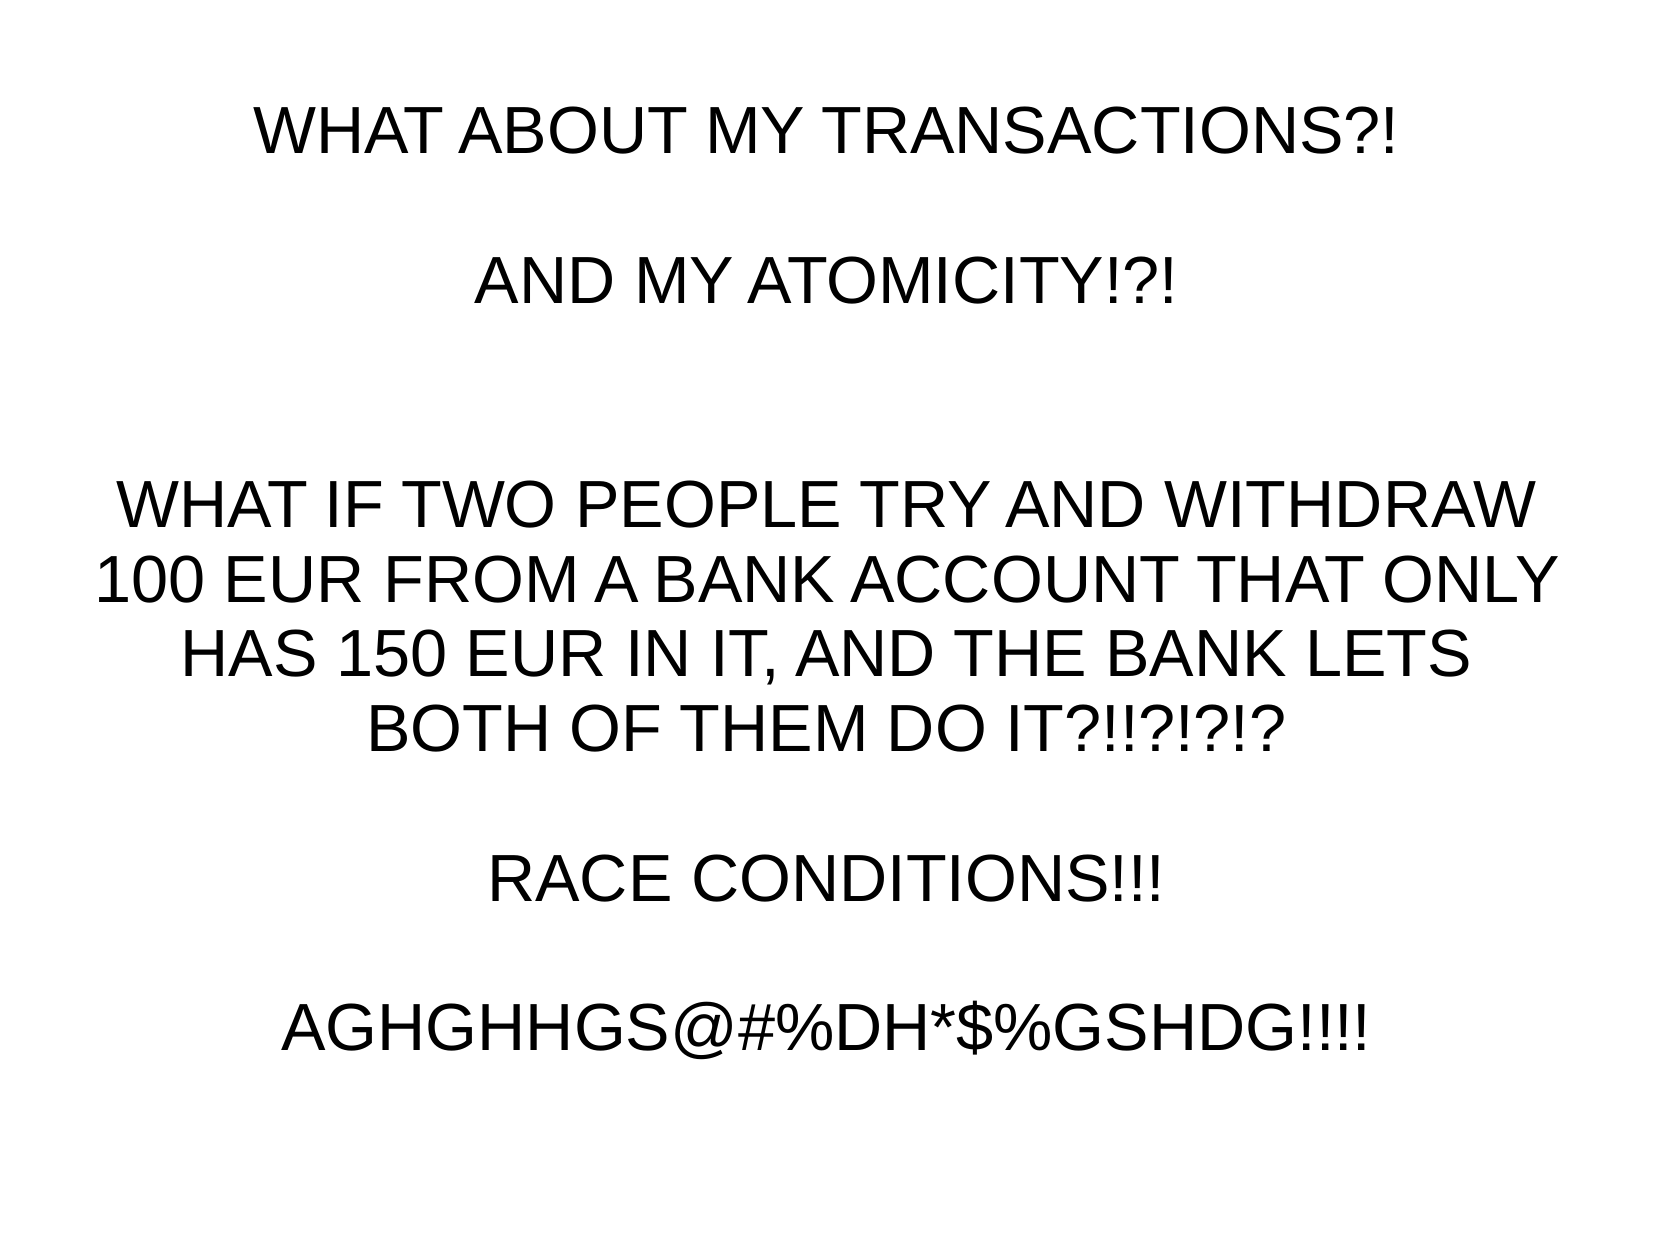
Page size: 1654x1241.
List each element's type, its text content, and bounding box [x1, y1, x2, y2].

subtitle WHAT ABOUT MY TRANSACTIONS?! AND MY ATOMICITY!?! WHAT IF TWO PEOPLE TRY AND WITHDRAW 100 EUR FROM A BANK ACCOUNT THAT ONLY HAS 150 EUR IN IT, AND THE BANK LETS BOTH OF THEM DO IT?!!?!?!? RACE CONDITIONS!!! AGHGHHGS@#%DH*$%GSHDG!!!! [82, 49, 1571, 1109]
